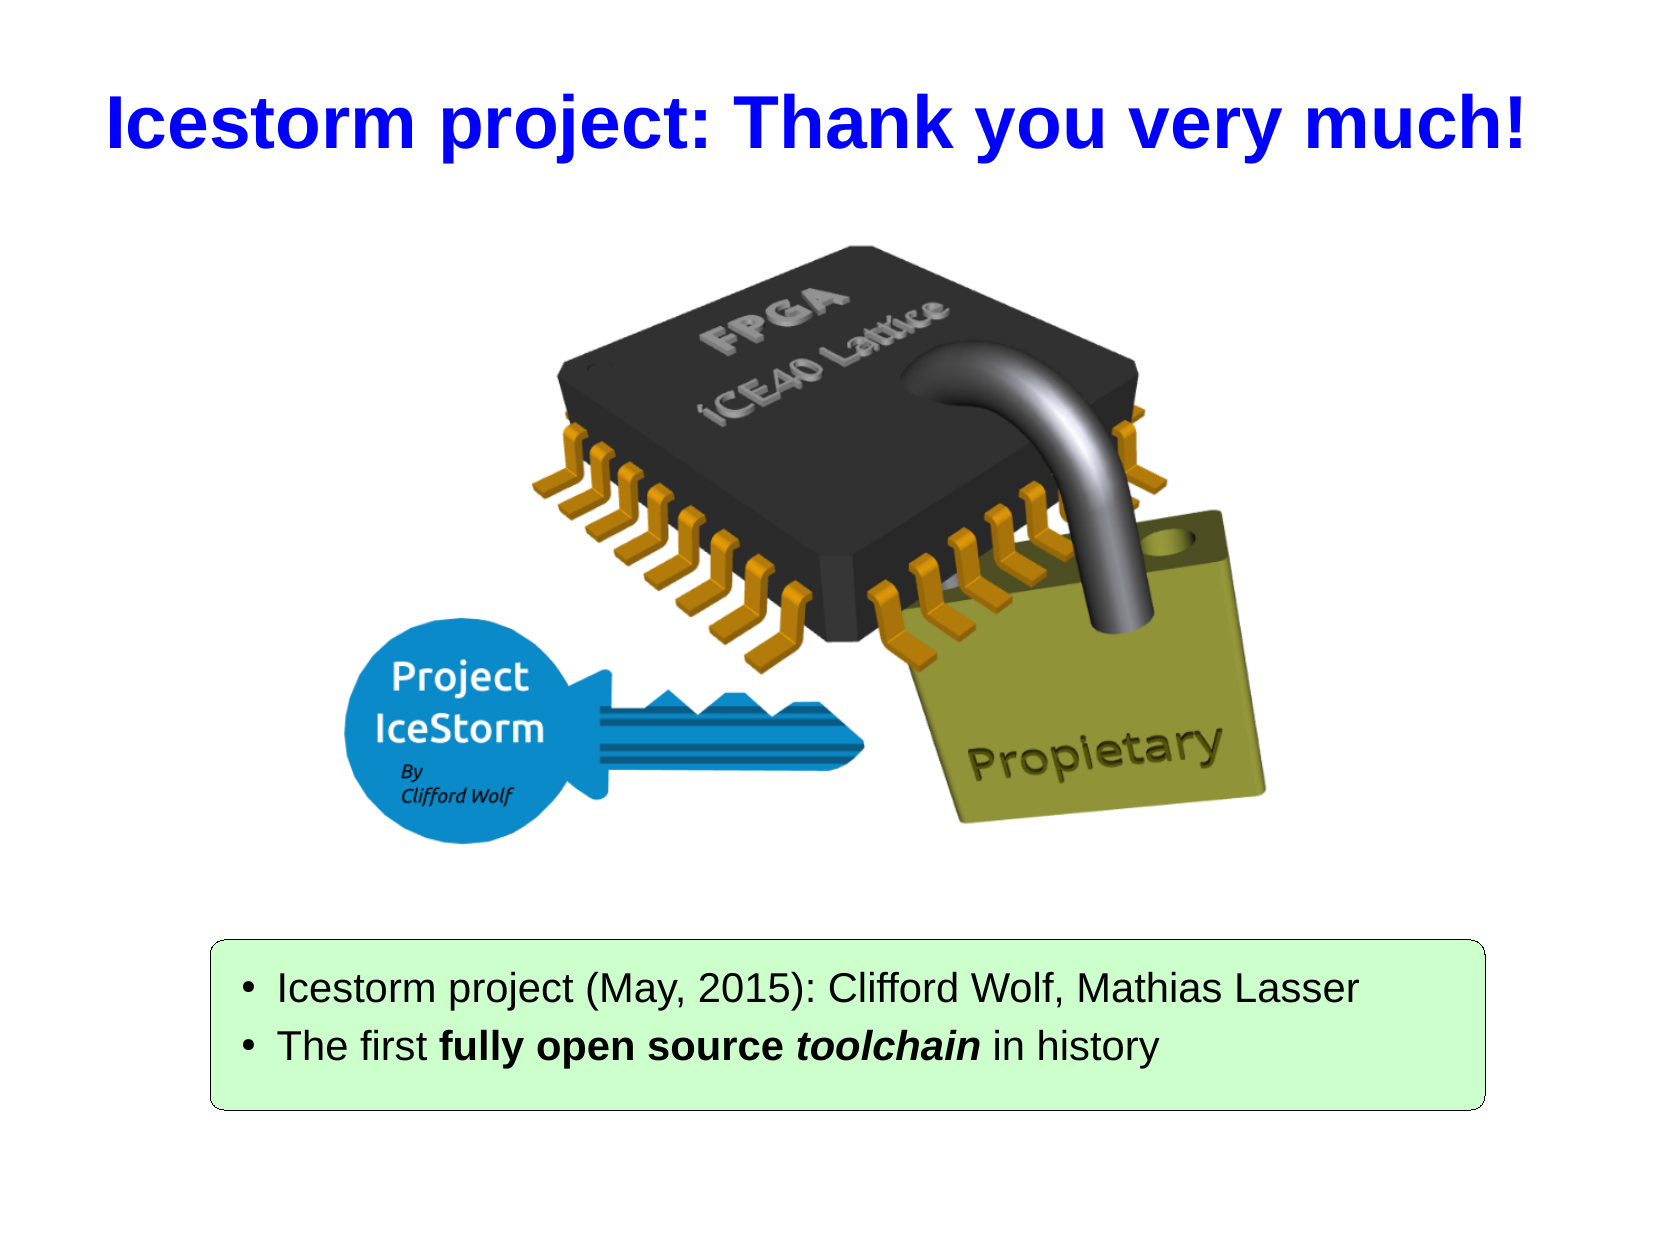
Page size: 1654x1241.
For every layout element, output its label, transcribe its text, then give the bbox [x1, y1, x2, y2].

picture [285, 211, 1336, 931]
text_box Icestorm project (May, 2015): Clifford Wolf, Mathias Lasser The first fully open source toolchain in history [226, 957, 1472, 1096]
text_box [210, 939, 1486, 1111]
text_box Icestorm project: Thank you very much! [90, 73, 1546, 211]
